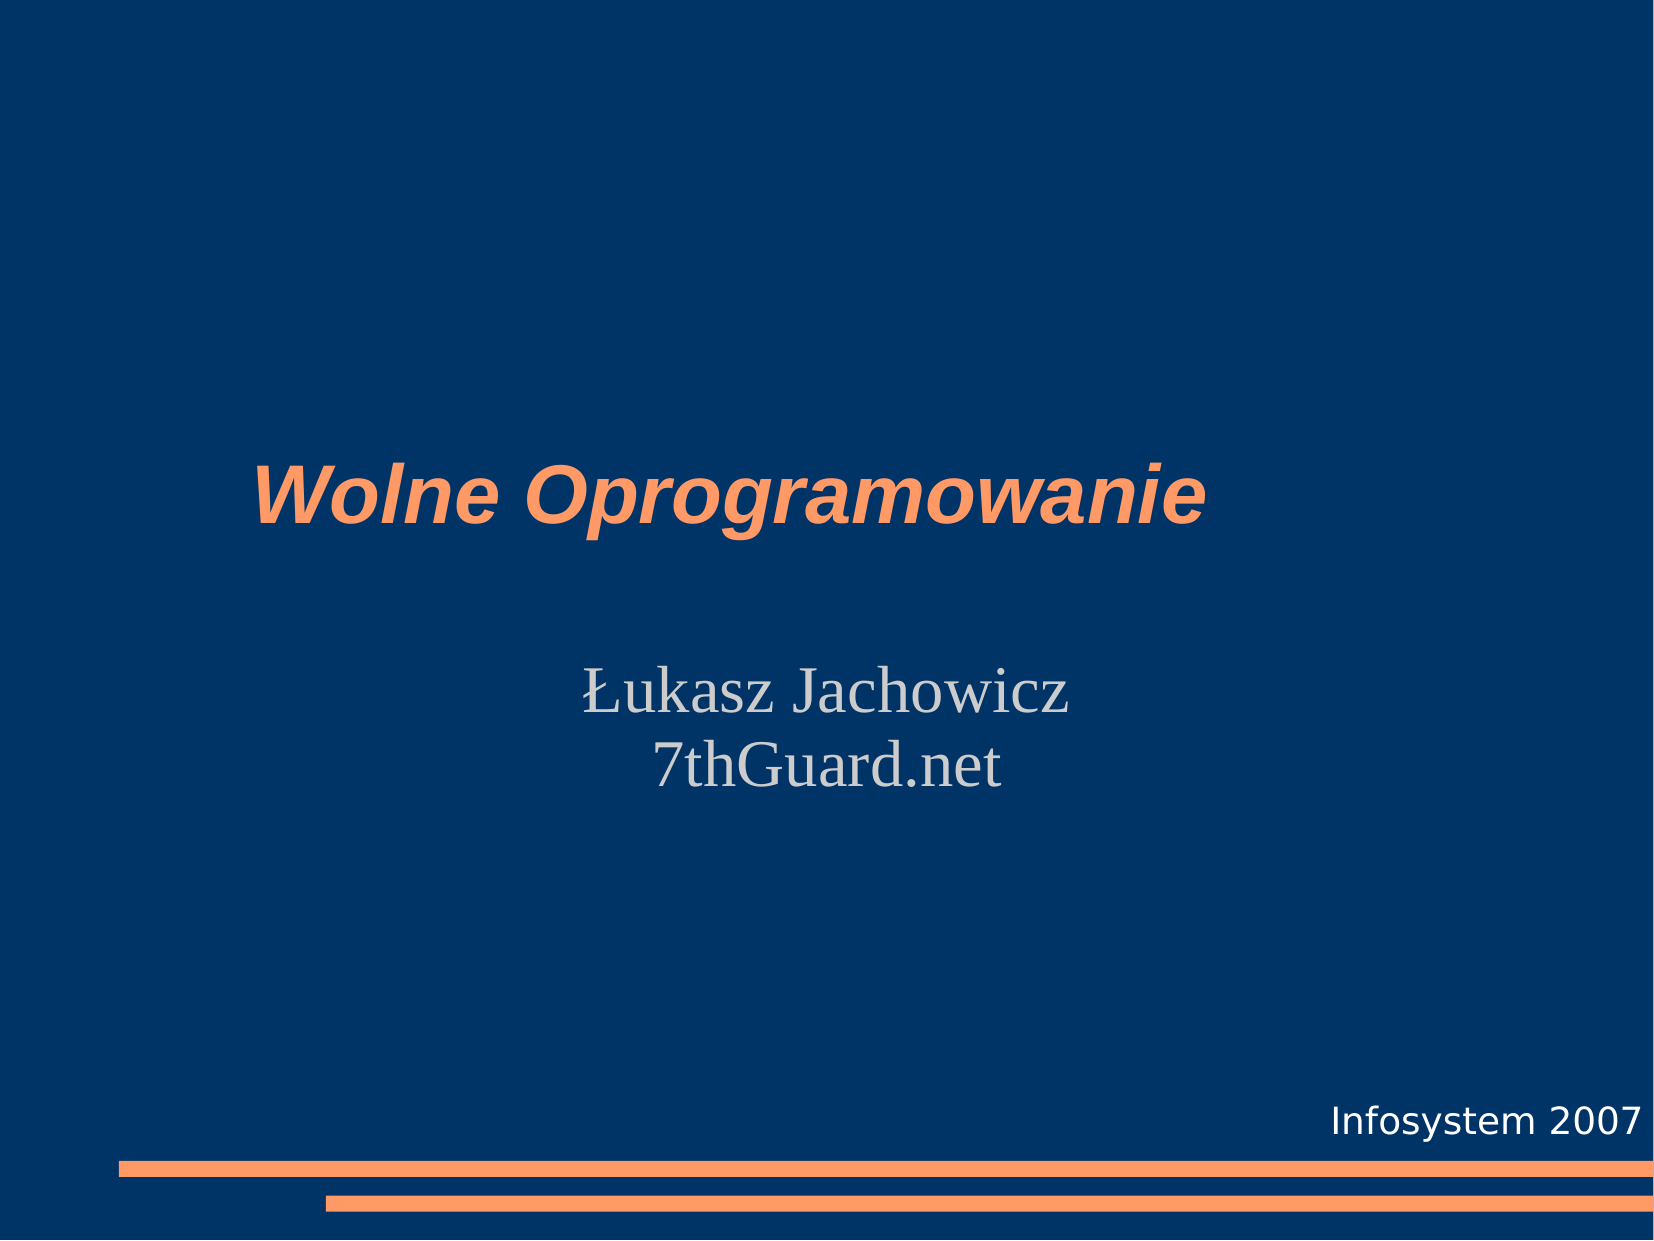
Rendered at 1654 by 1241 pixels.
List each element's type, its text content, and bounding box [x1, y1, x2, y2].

text_box Infosystem 2007 [1315, 1092, 1654, 1151]
subtitle Łukasz Jachowicz 7thGuard.net [107, 329, 1547, 1125]
